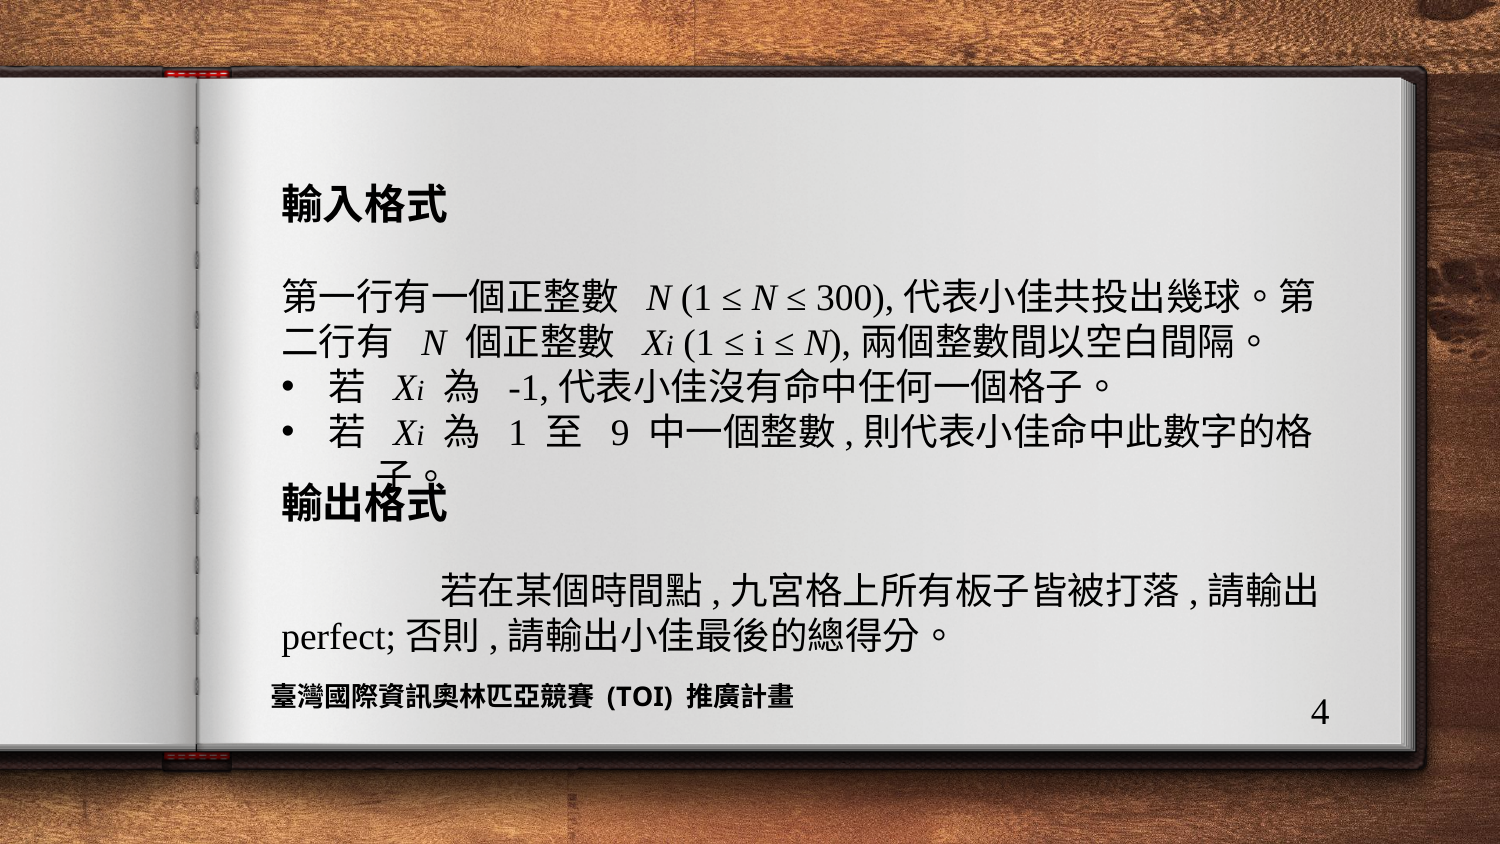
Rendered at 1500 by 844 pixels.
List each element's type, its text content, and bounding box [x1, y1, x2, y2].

text_box 輸入格式 第一行有一個正整數 N (1 ≤ N ≤ 300),代表小佳共投出幾球。第二行有 N 個正整數 Xi (1 ≤ i ≤ N),兩個整數間以空白間隔。 若 Xi 為 -1,代表小佳沒有命中任何一個格子。 若 Xi 為 1 至 9 中一個整數,則代表小佳命中此數字的格子。 [266, 171, 1356, 470]
text_box 輸出格式 若在某個時間點,九宮格上所有板子皆被打落,請輸出 perfect;否則,請輸出小佳最後的總得分。 [266, 470, 1368, 665]
text_box [1295, 672, 1386, 737]
